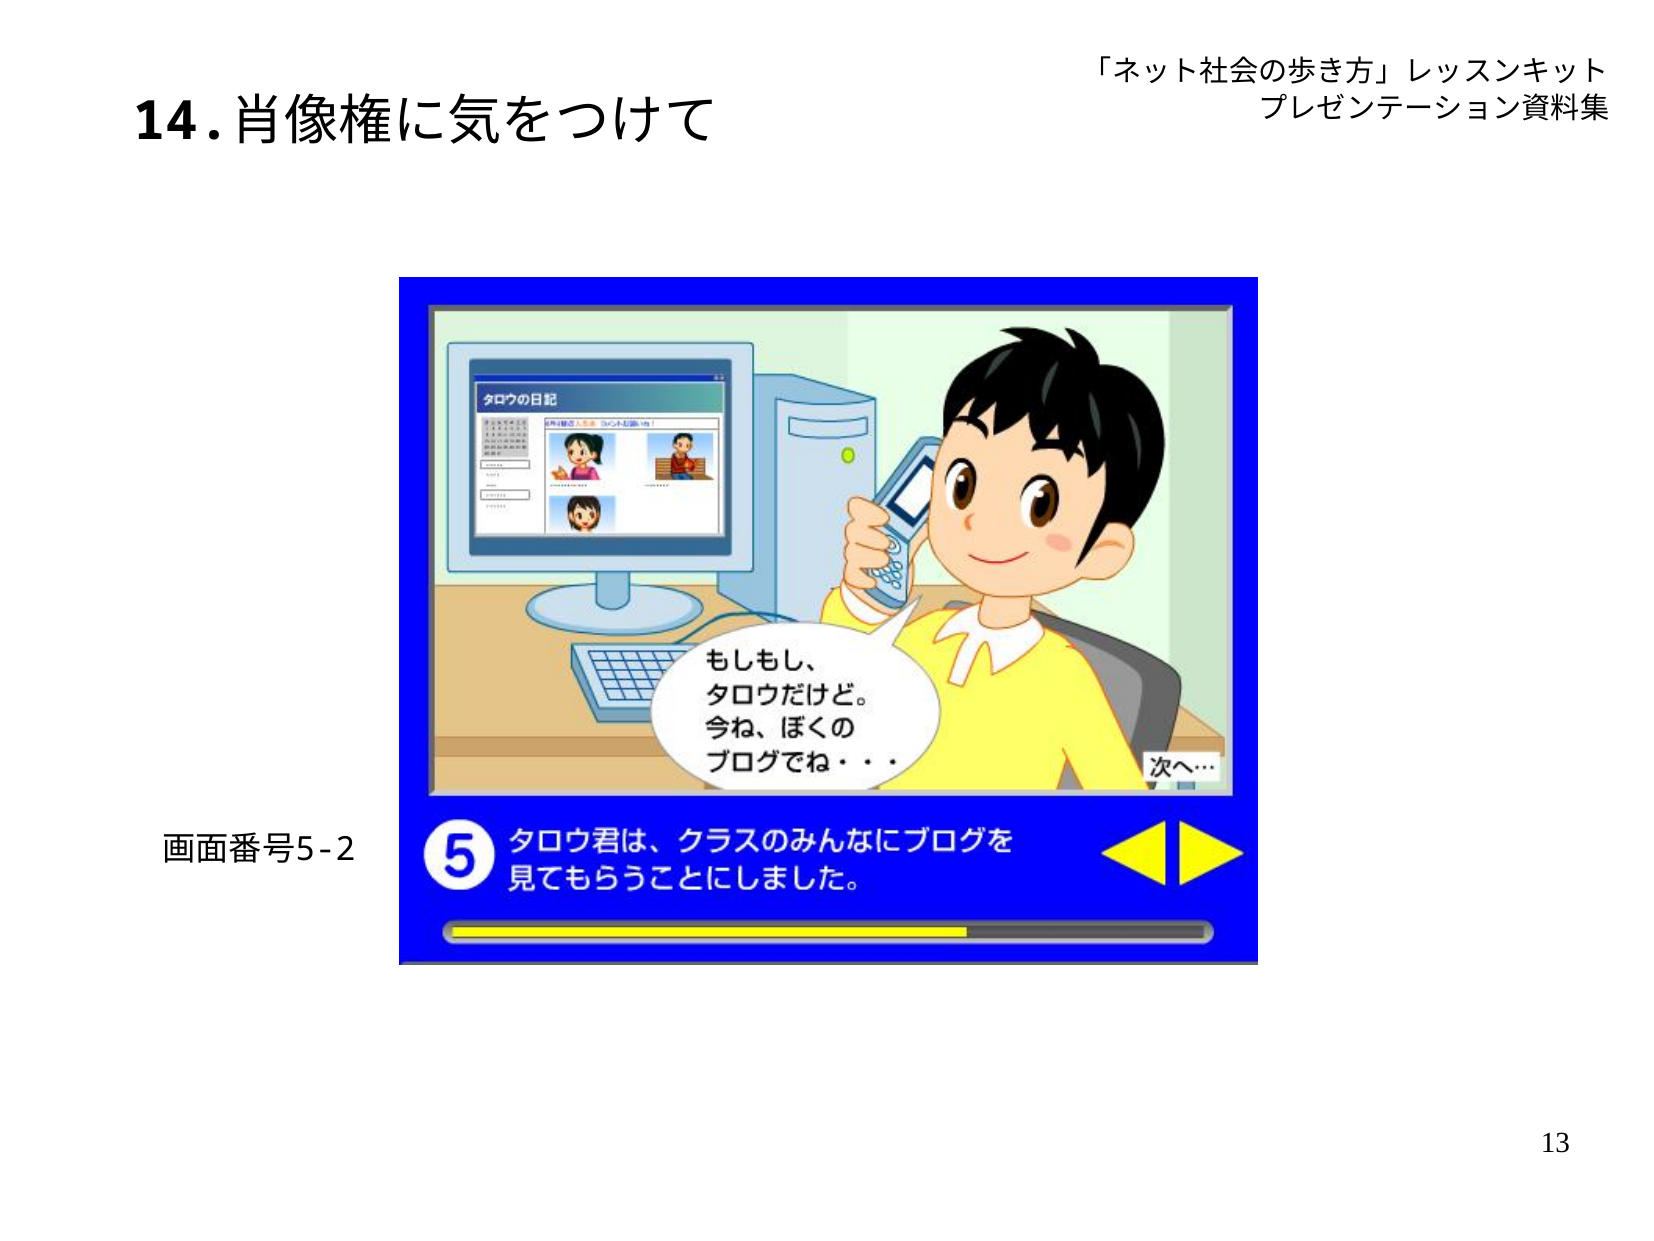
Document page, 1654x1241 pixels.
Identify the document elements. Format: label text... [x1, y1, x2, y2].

picture [399, 277, 1258, 965]
text_box 14.肖像権に気をつけて [118, 88, 1093, 158]
text_box 「ネット社会の歩き方」レッスンキット プレゼンテーション資料集 [1062, 44, 1625, 134]
text_box 画面番号5-2 [147, 826, 384, 875]
